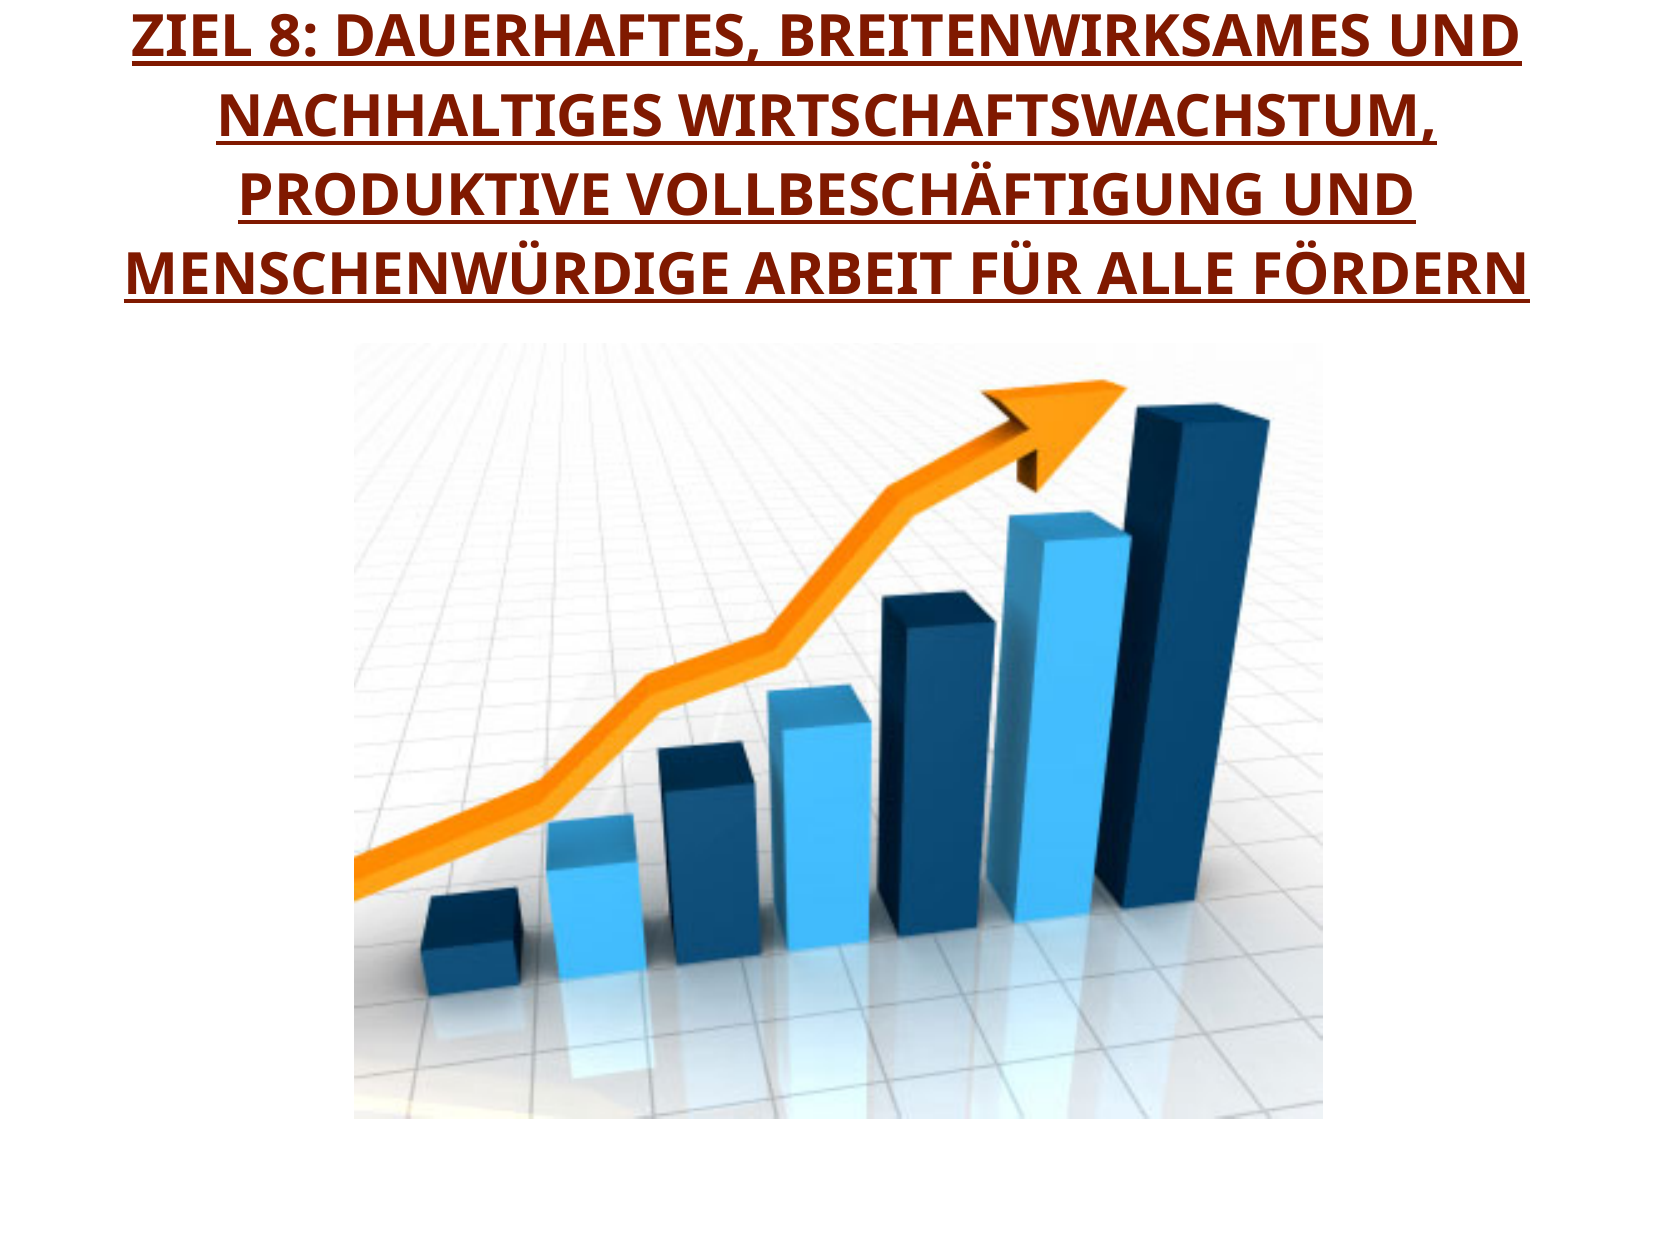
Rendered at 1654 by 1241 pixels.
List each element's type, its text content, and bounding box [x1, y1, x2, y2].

picture [354, 343, 1323, 1119]
title ZIEL 8: DAUERHAFTES, BREITENWIRKSAMES UND NACHHALTIGES WIRTSCHAFTSWACHSTUM, PRODUKTIVE VOLLBESCHÄFTIGUNG UND MENSCHENWÜRDIGE ARBEIT FÜR ALLE FÖRDERN [82, 7, 1571, 299]
